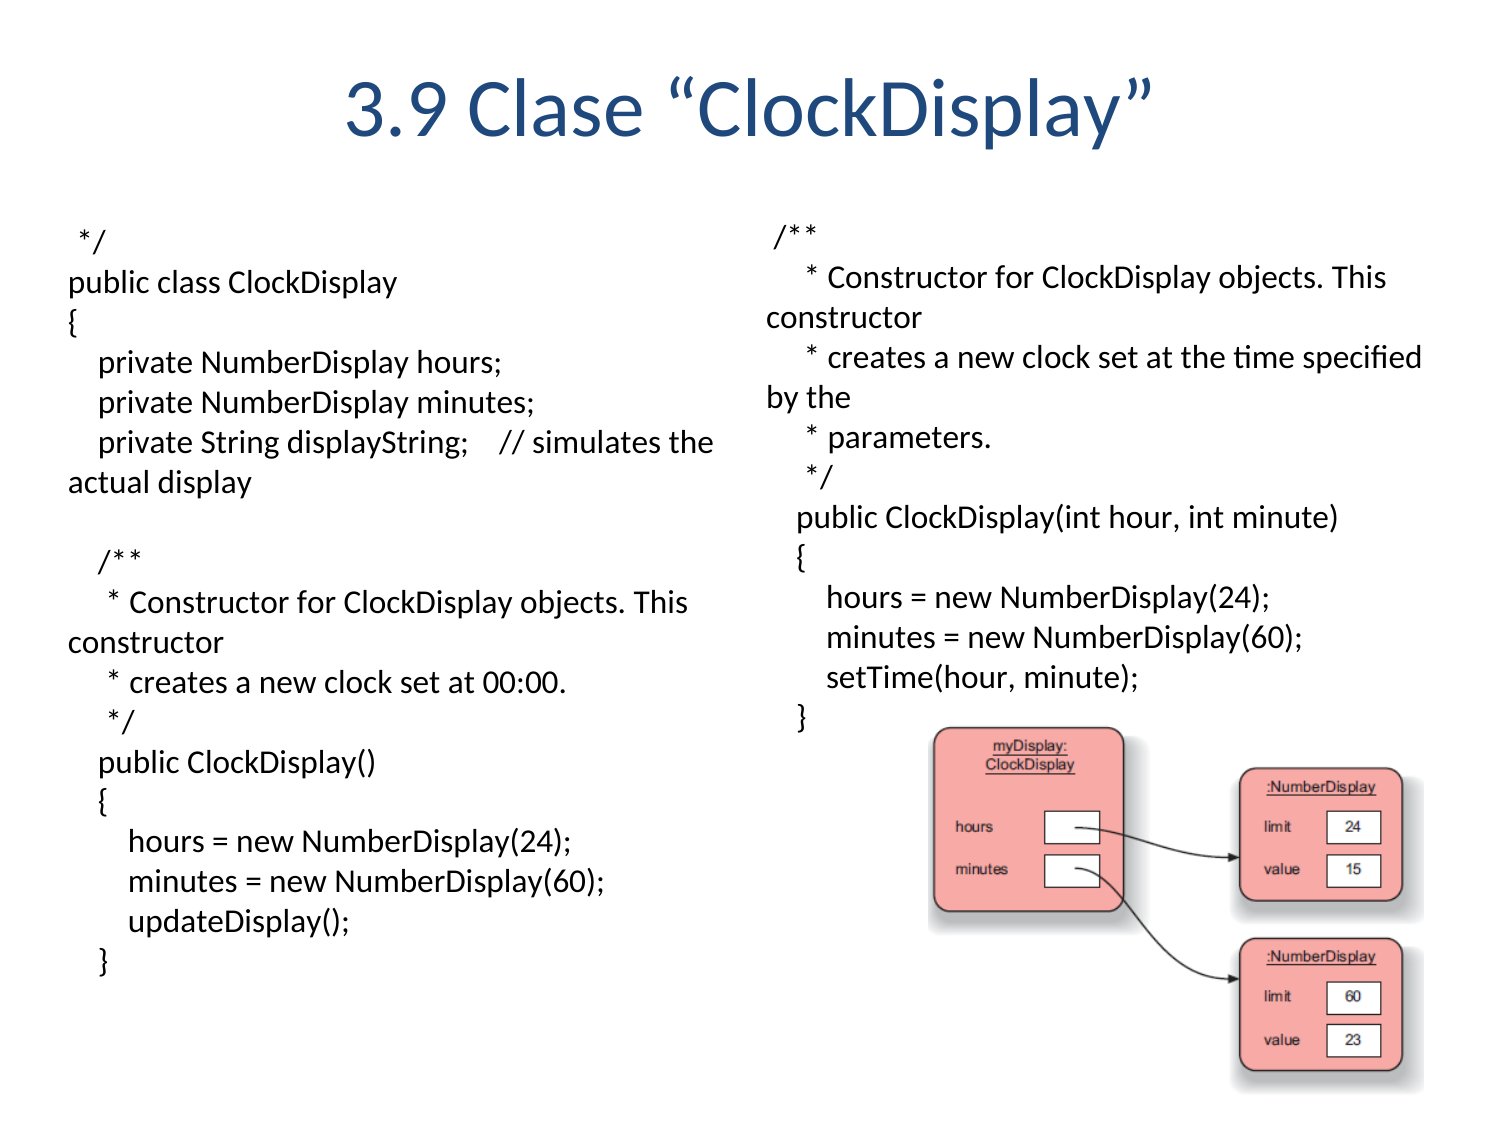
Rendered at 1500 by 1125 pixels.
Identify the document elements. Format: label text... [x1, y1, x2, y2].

picture [928, 716, 1424, 1101]
title 3.9 Clase “ClockDisplay” [75, 45, 1426, 161]
text_box */ public class ClockDisplay { private NumberDisplay hours; private NumberDisplay minutes; private String displayString; // simulates the actual display /** * Constructor for ClockDisplay objects. This constructor * creates a new clock set at 00:00. */ public ClockDisplay() { hours = new NumberDisplay(24); minutes = new NumberDisplay(60); updateDisplay(); } [53, 207, 751, 1027]
text_box /** * Constructor for ClockDisplay objects. This constructor * creates a new clock set at the time specified by the * parameters. */ public ClockDisplay(int hour, int minute) { hours = new NumberDisplay(24); minutes = new NumberDisplay(60); setTime(hour, minute); } [751, 207, 1449, 743]
